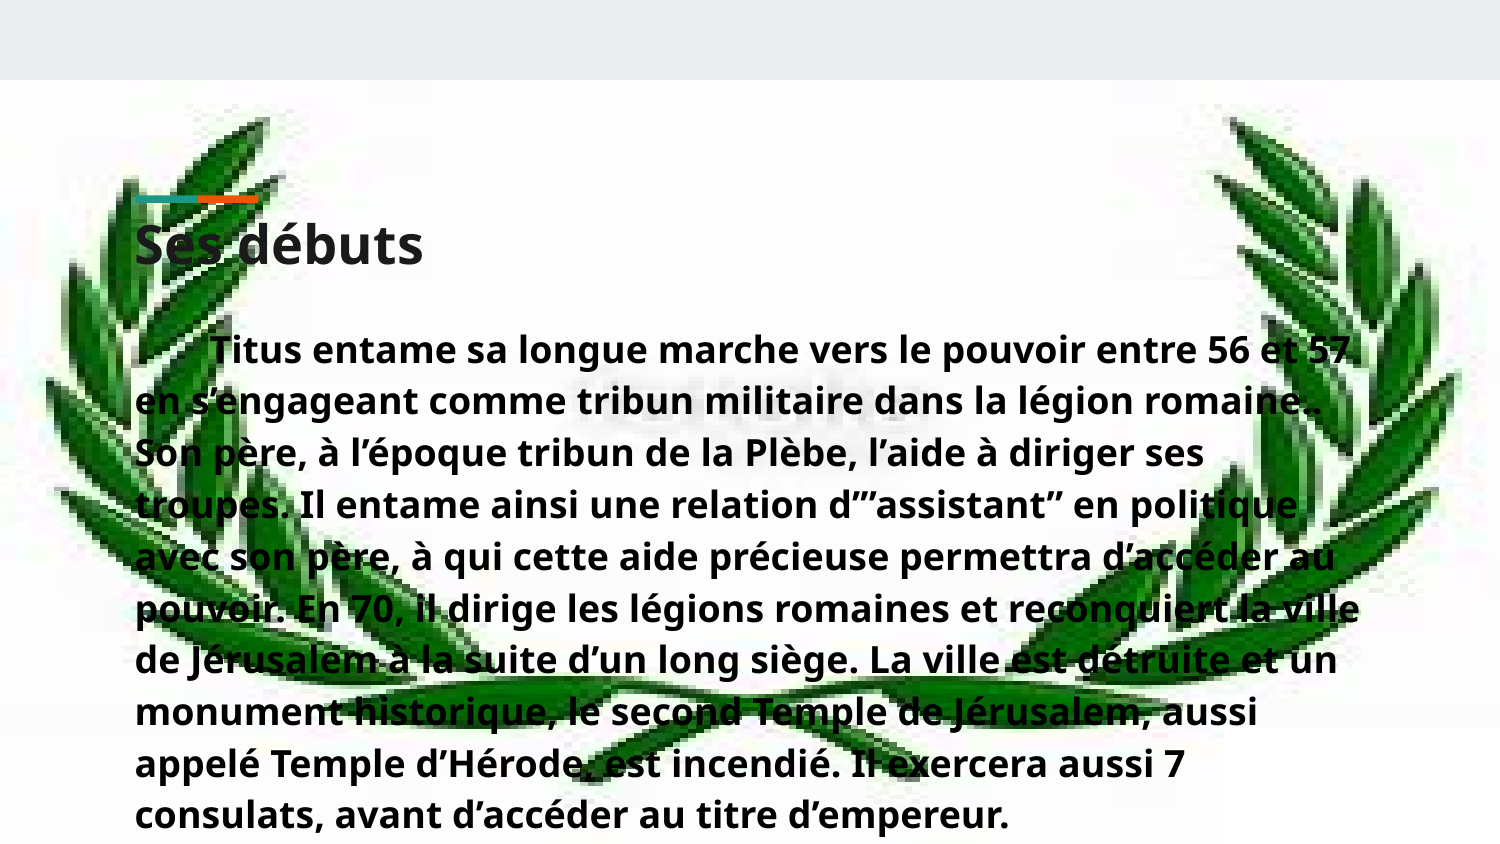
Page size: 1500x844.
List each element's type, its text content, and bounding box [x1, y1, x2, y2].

list Titus entame sa longue marche vers le pouvoir entre 56 et 57 en s’engageant comme tribun militaire dans la légion romaine.. Son père, à l’époque tribun de la Plèbe, l’aide à diriger ses troupes. Il entame ainsi une relation d’”assistant” en politique avec son père, à qui cette aide précieuse permettra d’accéder au pouvoir. En 70, il dirige les légions romaines et reconquiert la ville de Jérusalem à la suite d’un long siège. La ville est détruite et un monument historique, le second Temple de Jérusalem, aussi appelé Temple d’Hérode, est incendié. Il exercera aussi 7 consulats, avant d’accéder au titre d’empereur. [119, 304, 1381, 676]
picture [0, 80, 1500, 844]
title Ses débuts [119, 195, 1381, 290]
